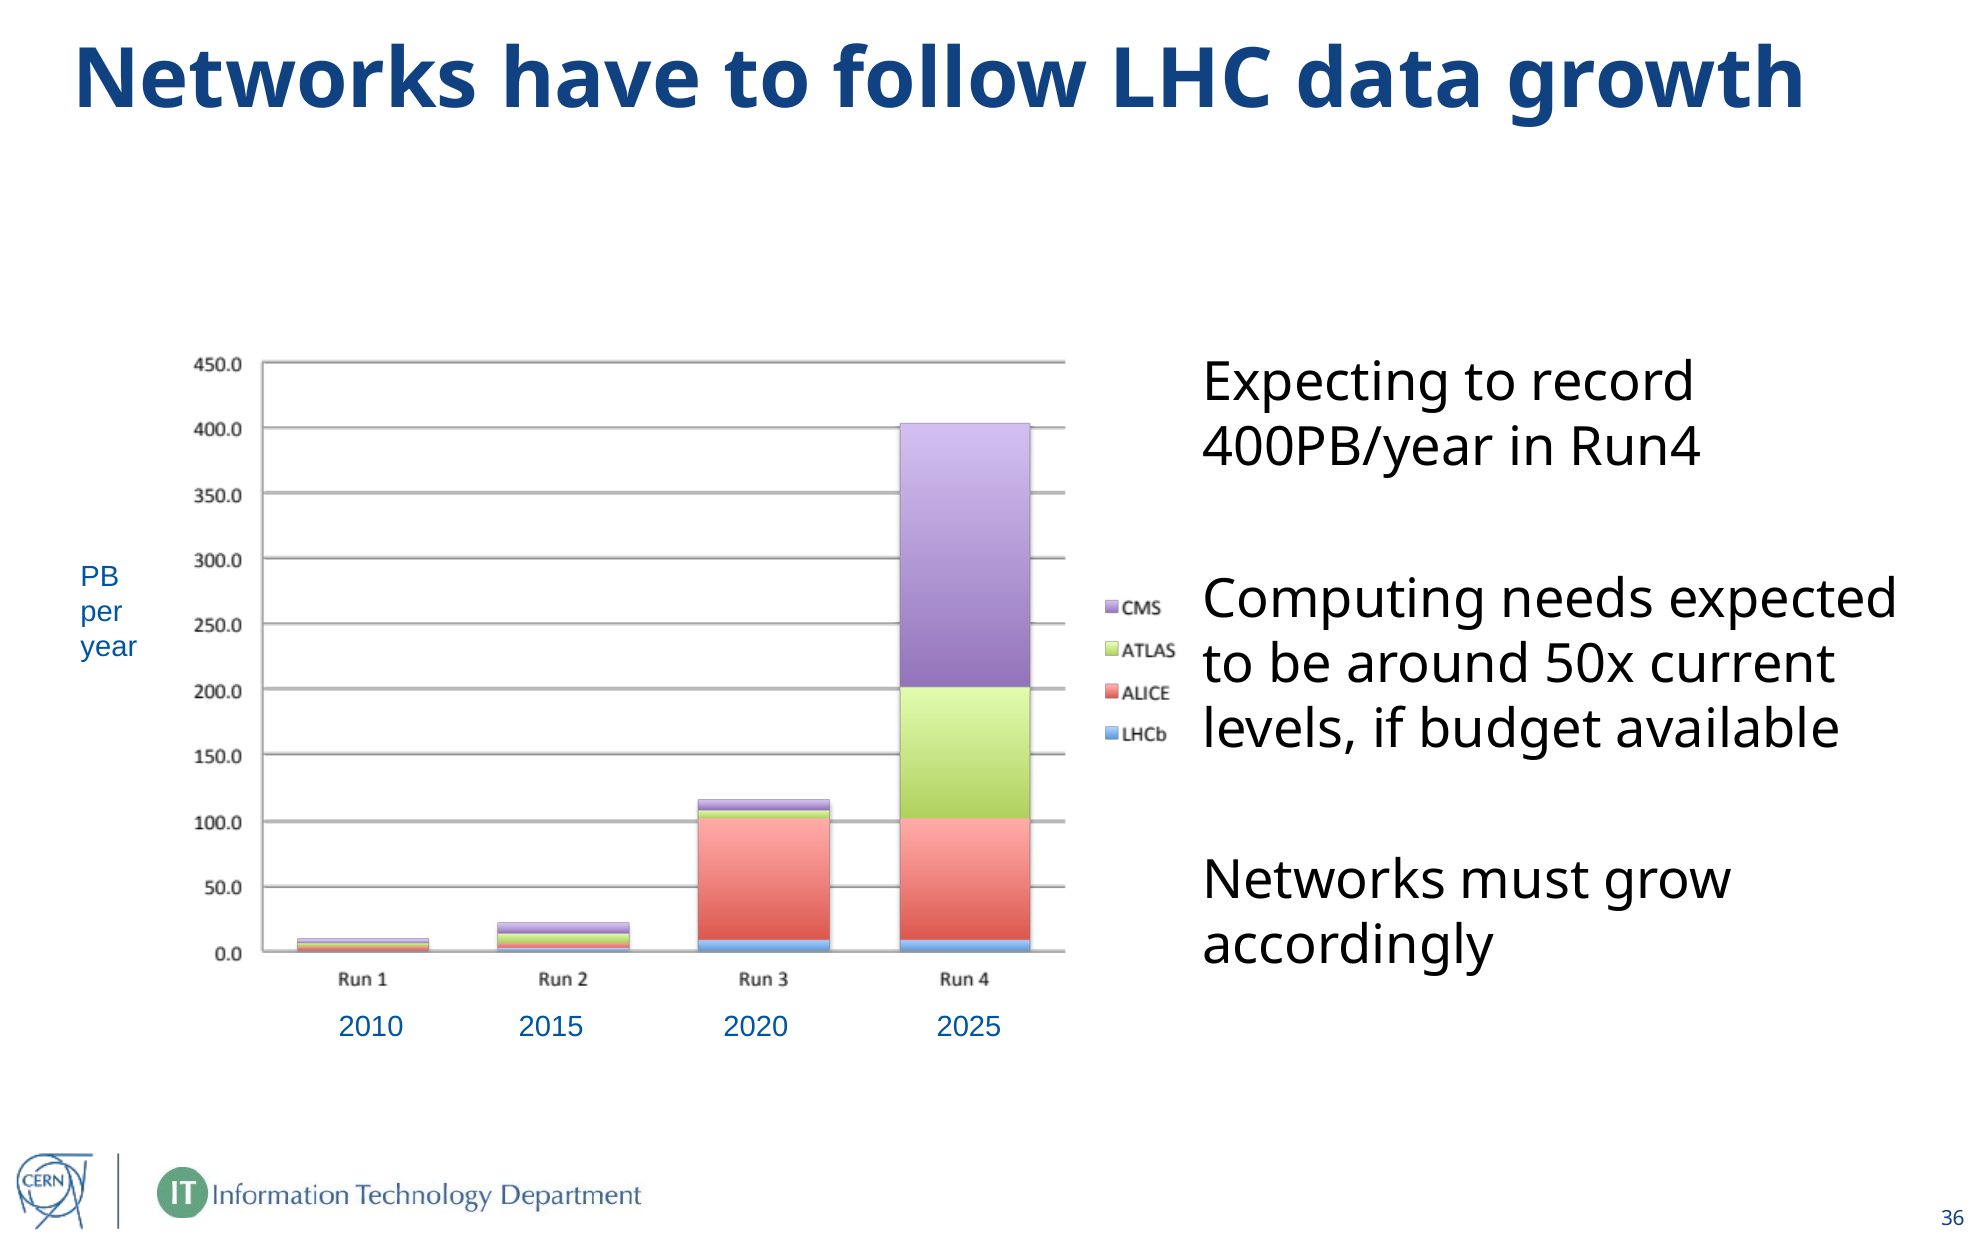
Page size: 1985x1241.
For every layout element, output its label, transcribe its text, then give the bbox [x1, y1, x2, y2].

title Networks have to follow LHC data growth [72, 0, 1834, 166]
picture [157, 1167, 948, 1218]
text_box Expecting to record 400PB/year in Run4 Computing needs expected to be around 50x current levels, if budget available Networks must grow accordingly [1187, 338, 1921, 1040]
picture [38, 1207, 55, 1215]
text_box PB per year [65, 550, 153, 670]
picture [16, 1188, 64, 1236]
picture [179, 333, 1202, 1000]
picture [51, 1200, 64, 1215]
picture [19, 1188, 64, 1207]
text_box 2010 2015 2020 2025 [323, 999, 1018, 1050]
